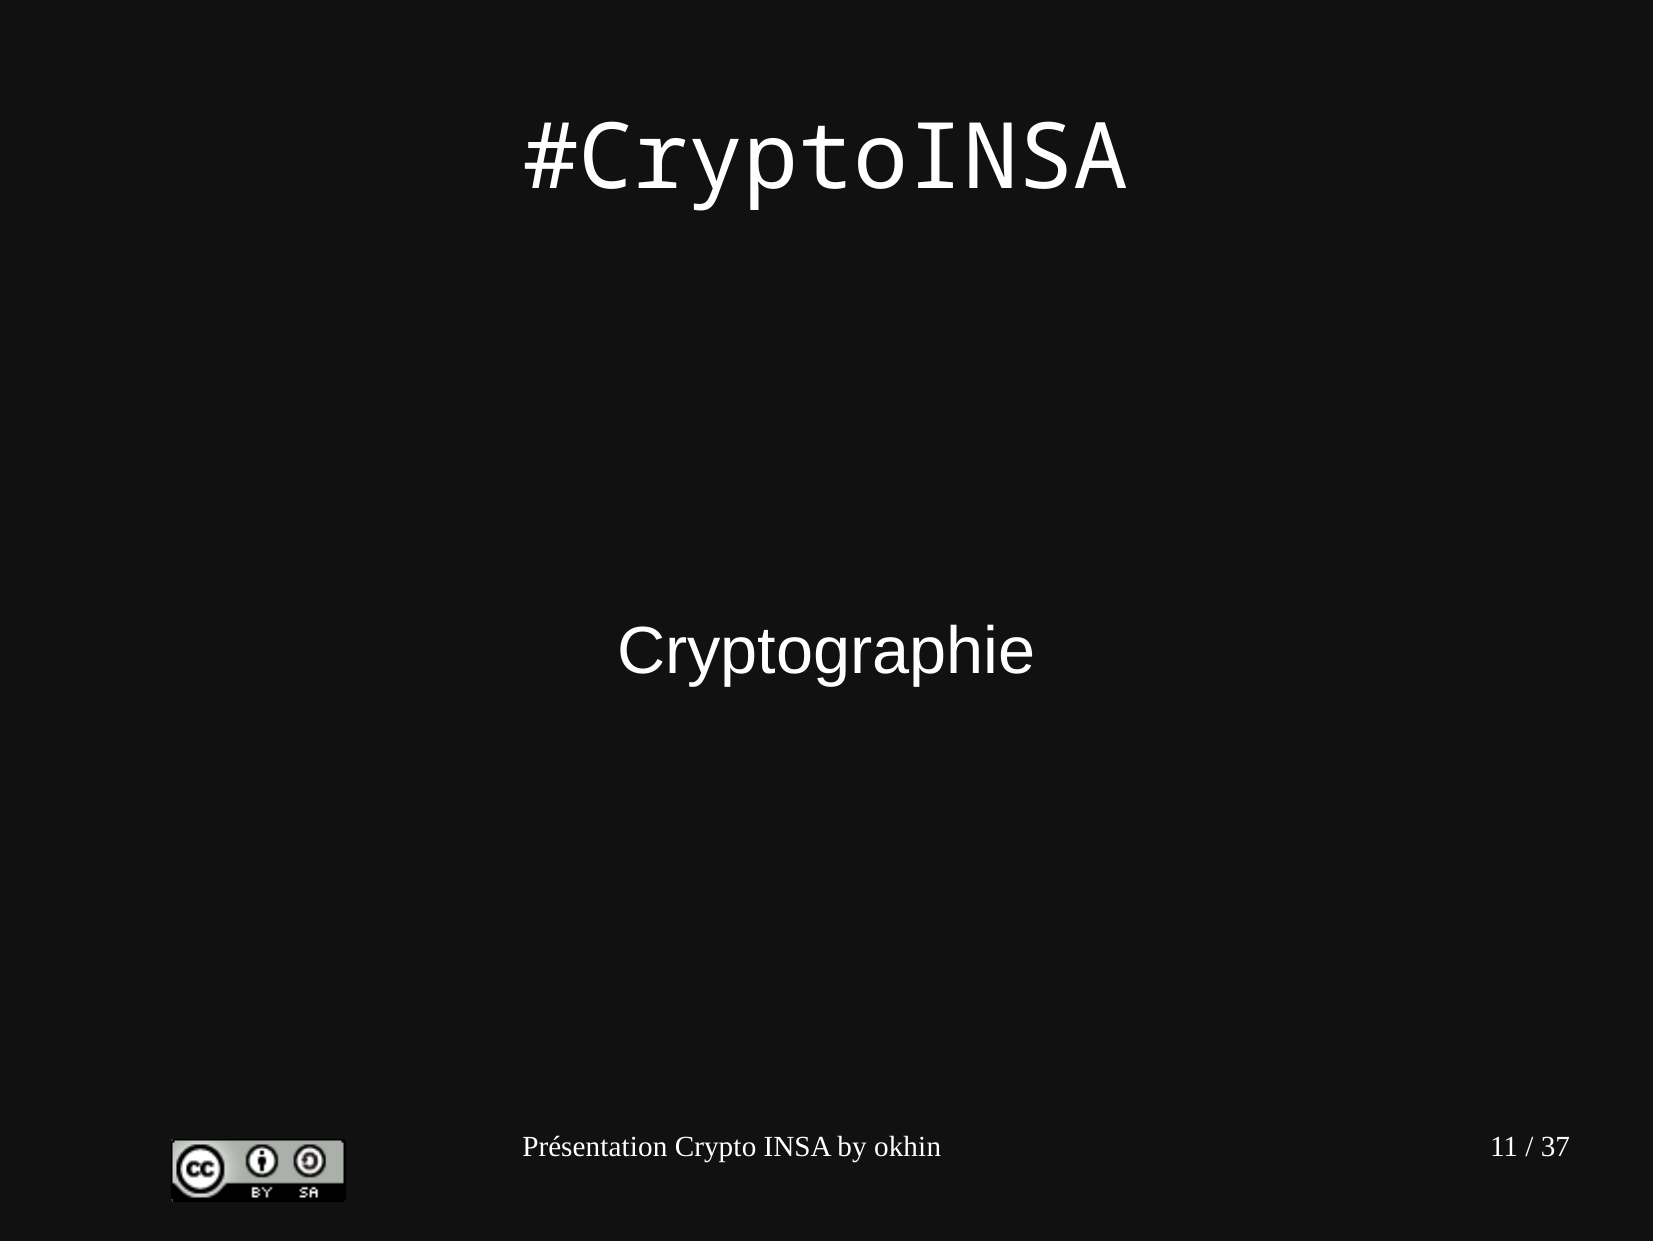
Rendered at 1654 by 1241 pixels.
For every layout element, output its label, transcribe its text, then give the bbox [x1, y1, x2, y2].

picture [171, 1139, 346, 1202]
title #CryptoINSA [82, 49, 1571, 257]
subtitle Cryptographie [82, 290, 1571, 1010]
